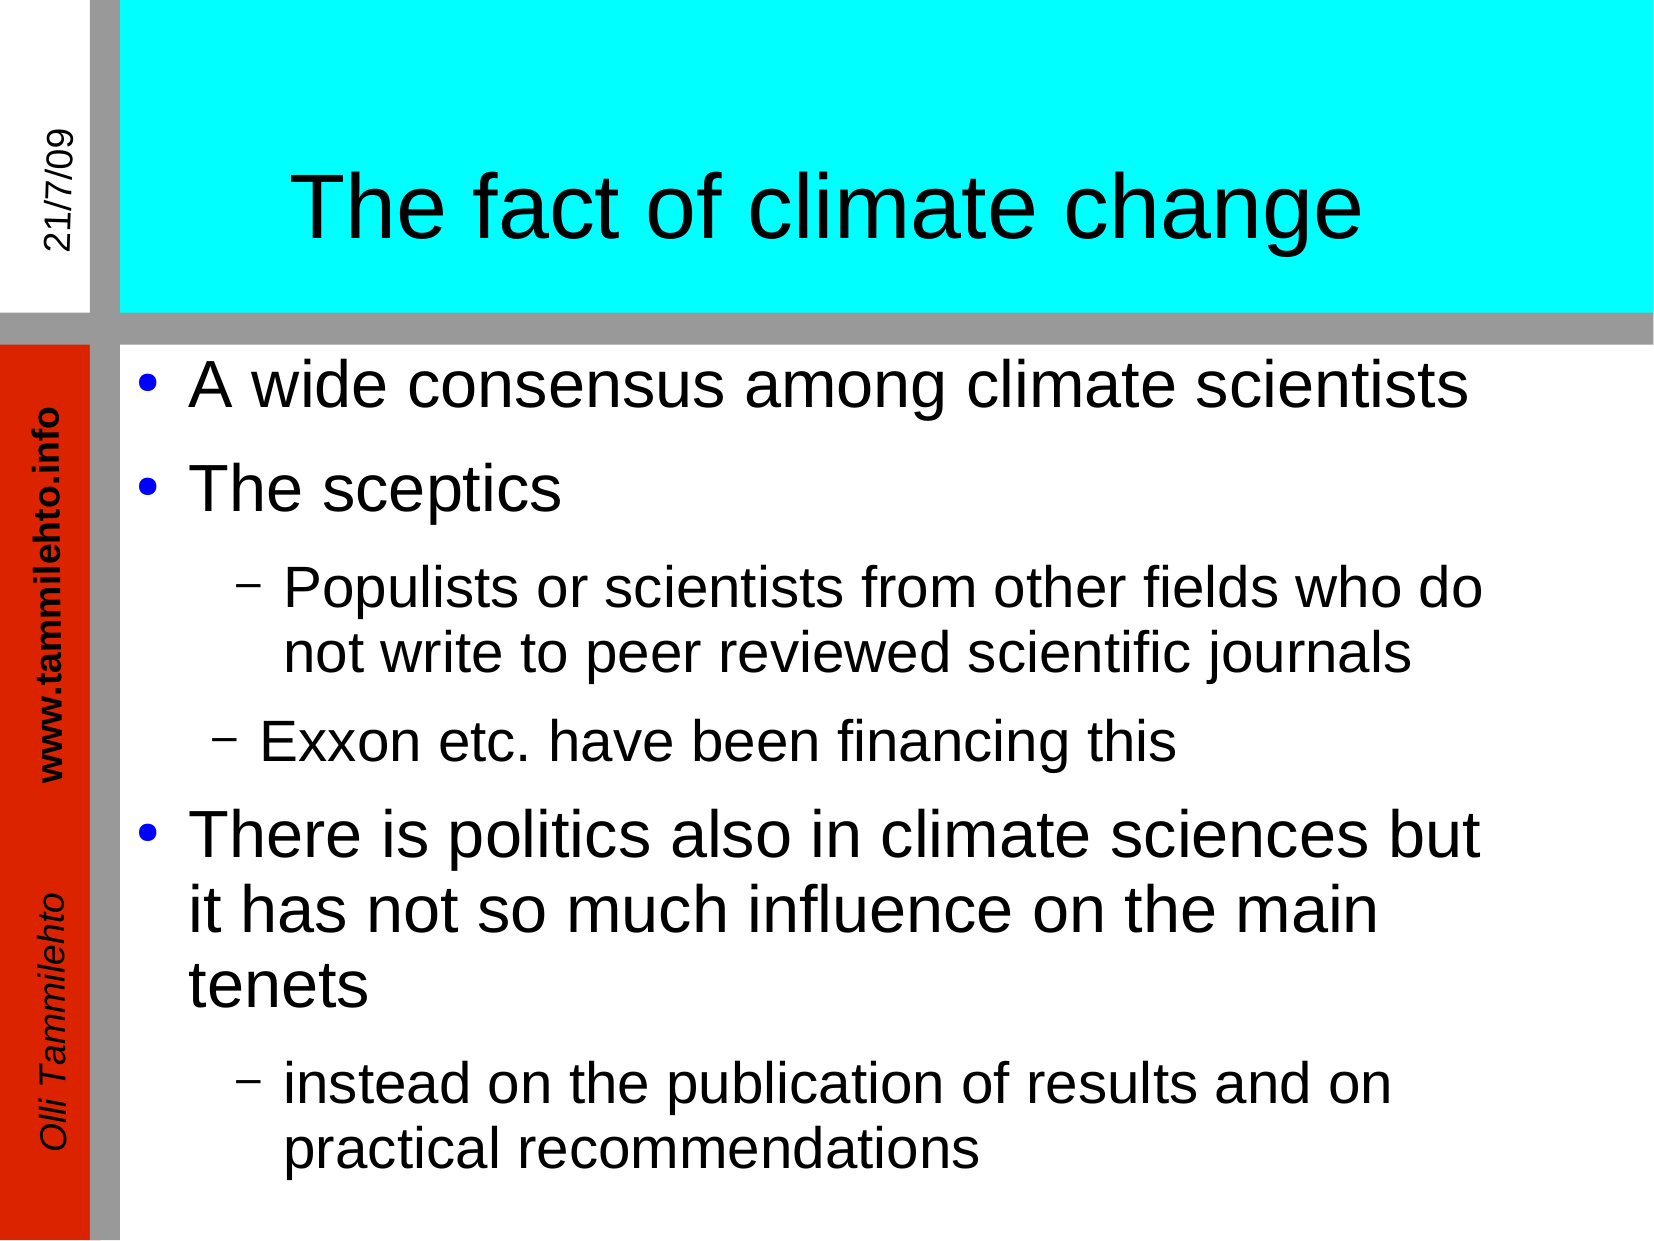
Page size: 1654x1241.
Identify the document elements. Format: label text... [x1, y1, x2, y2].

list A wide consensus among climate scientists The sceptics Populists or scientists from other fields who do not write to peer reviewed scientific journals Exxon etc. have been financing this There is politics also in climate sciences but it has not so much influence on the main tenets instead on the publication of results and on practical recommendations [118, 346, 1531, 1182]
title The fact of climate change [121, 102, 1534, 311]
